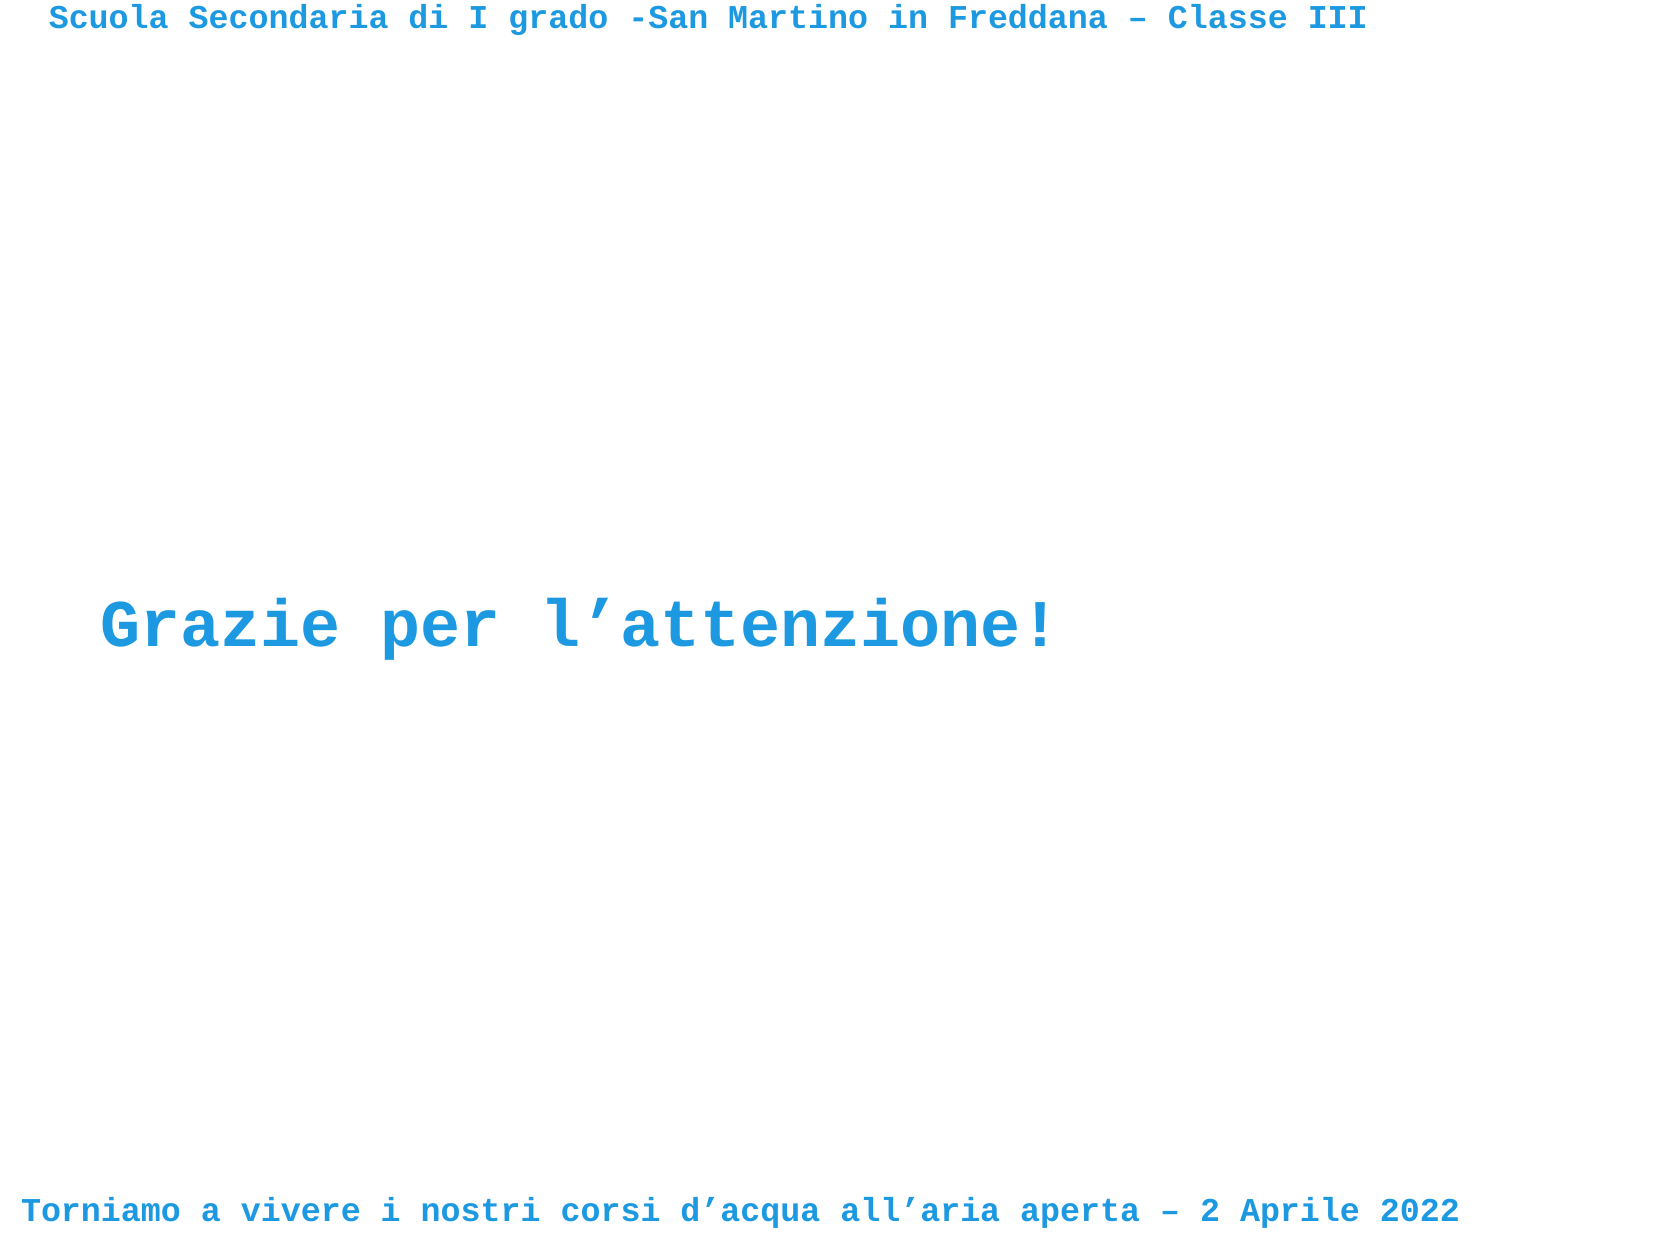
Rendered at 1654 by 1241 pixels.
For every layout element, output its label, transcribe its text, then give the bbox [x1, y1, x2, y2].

text_box Torniamo a vivere i nostri corsi d’acqua all’aria aperta – 2 Aprile 2022 [5, 1179, 1477, 1241]
text_box Grazie per l’attenzione! [100, 590, 1571, 667]
text_box Scuola Secondaria di I grado -San Martino in Freddana – Classe III [5, 3, 1412, 37]
